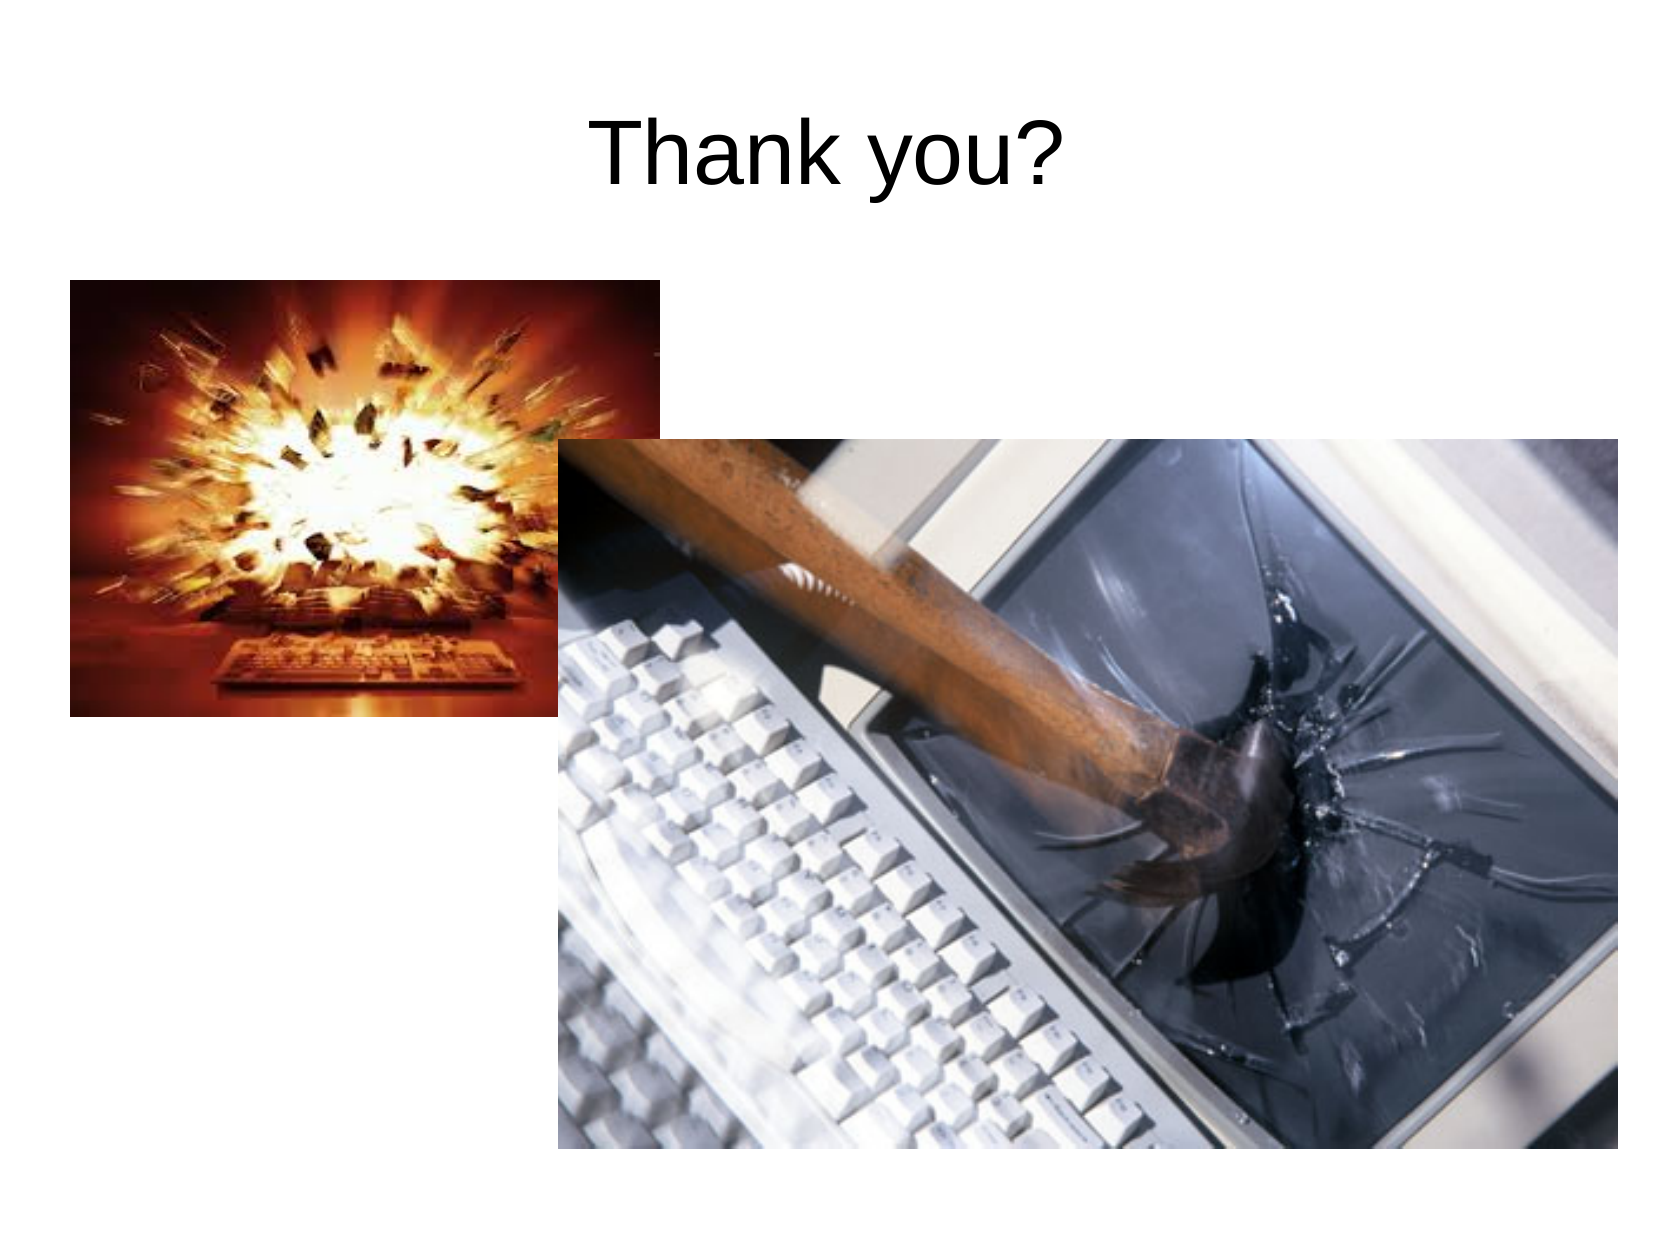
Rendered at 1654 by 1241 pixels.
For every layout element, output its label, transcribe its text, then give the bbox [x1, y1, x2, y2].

picture [70, 280, 1618, 1149]
title Thank you? [82, 49, 1571, 257]
